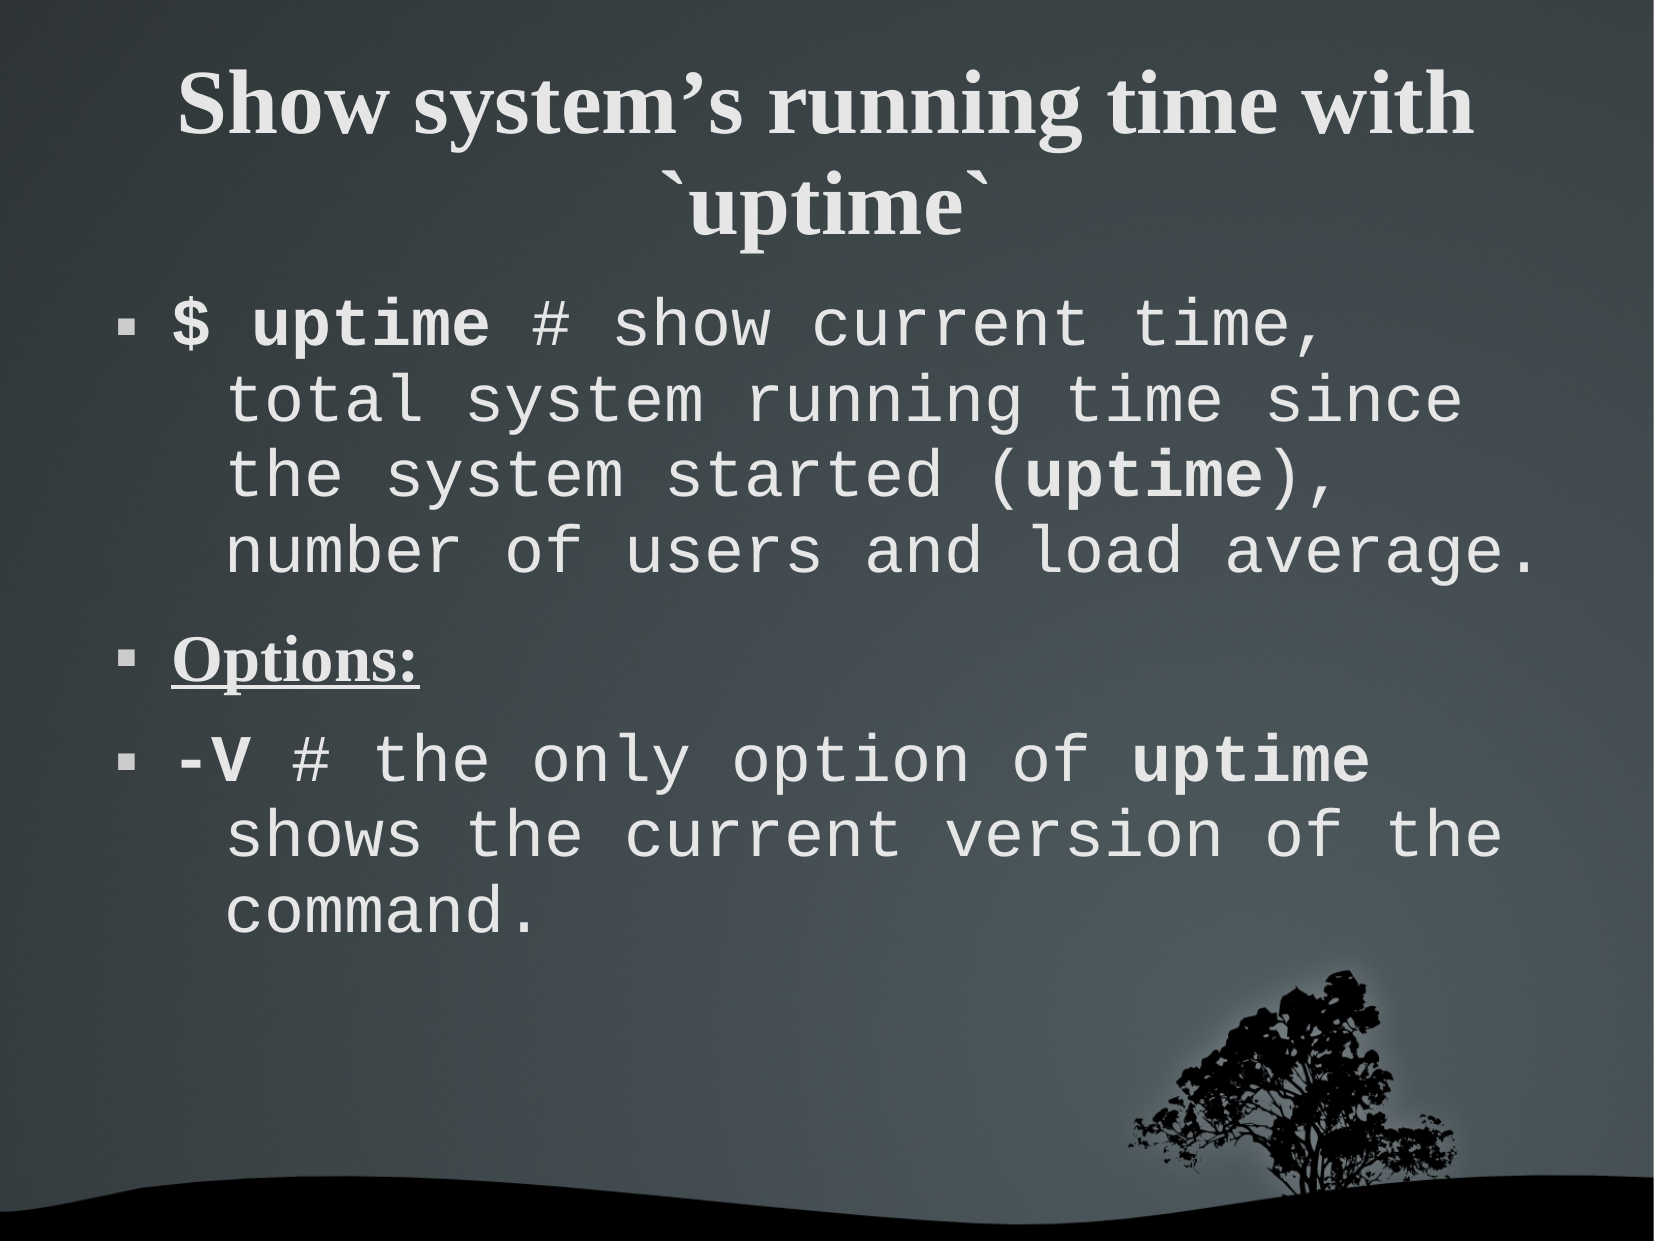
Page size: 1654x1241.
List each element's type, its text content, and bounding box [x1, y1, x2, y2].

list $ uptime # show current time, total system running time since the system started (uptime), number of users and load average. Options: -V # the only option of uptime shows the current version of the command. [82, 290, 1571, 1109]
title Show system’s running time with `uptime` [82, 33, 1571, 273]
picture [0, 0, 1654, 1241]
